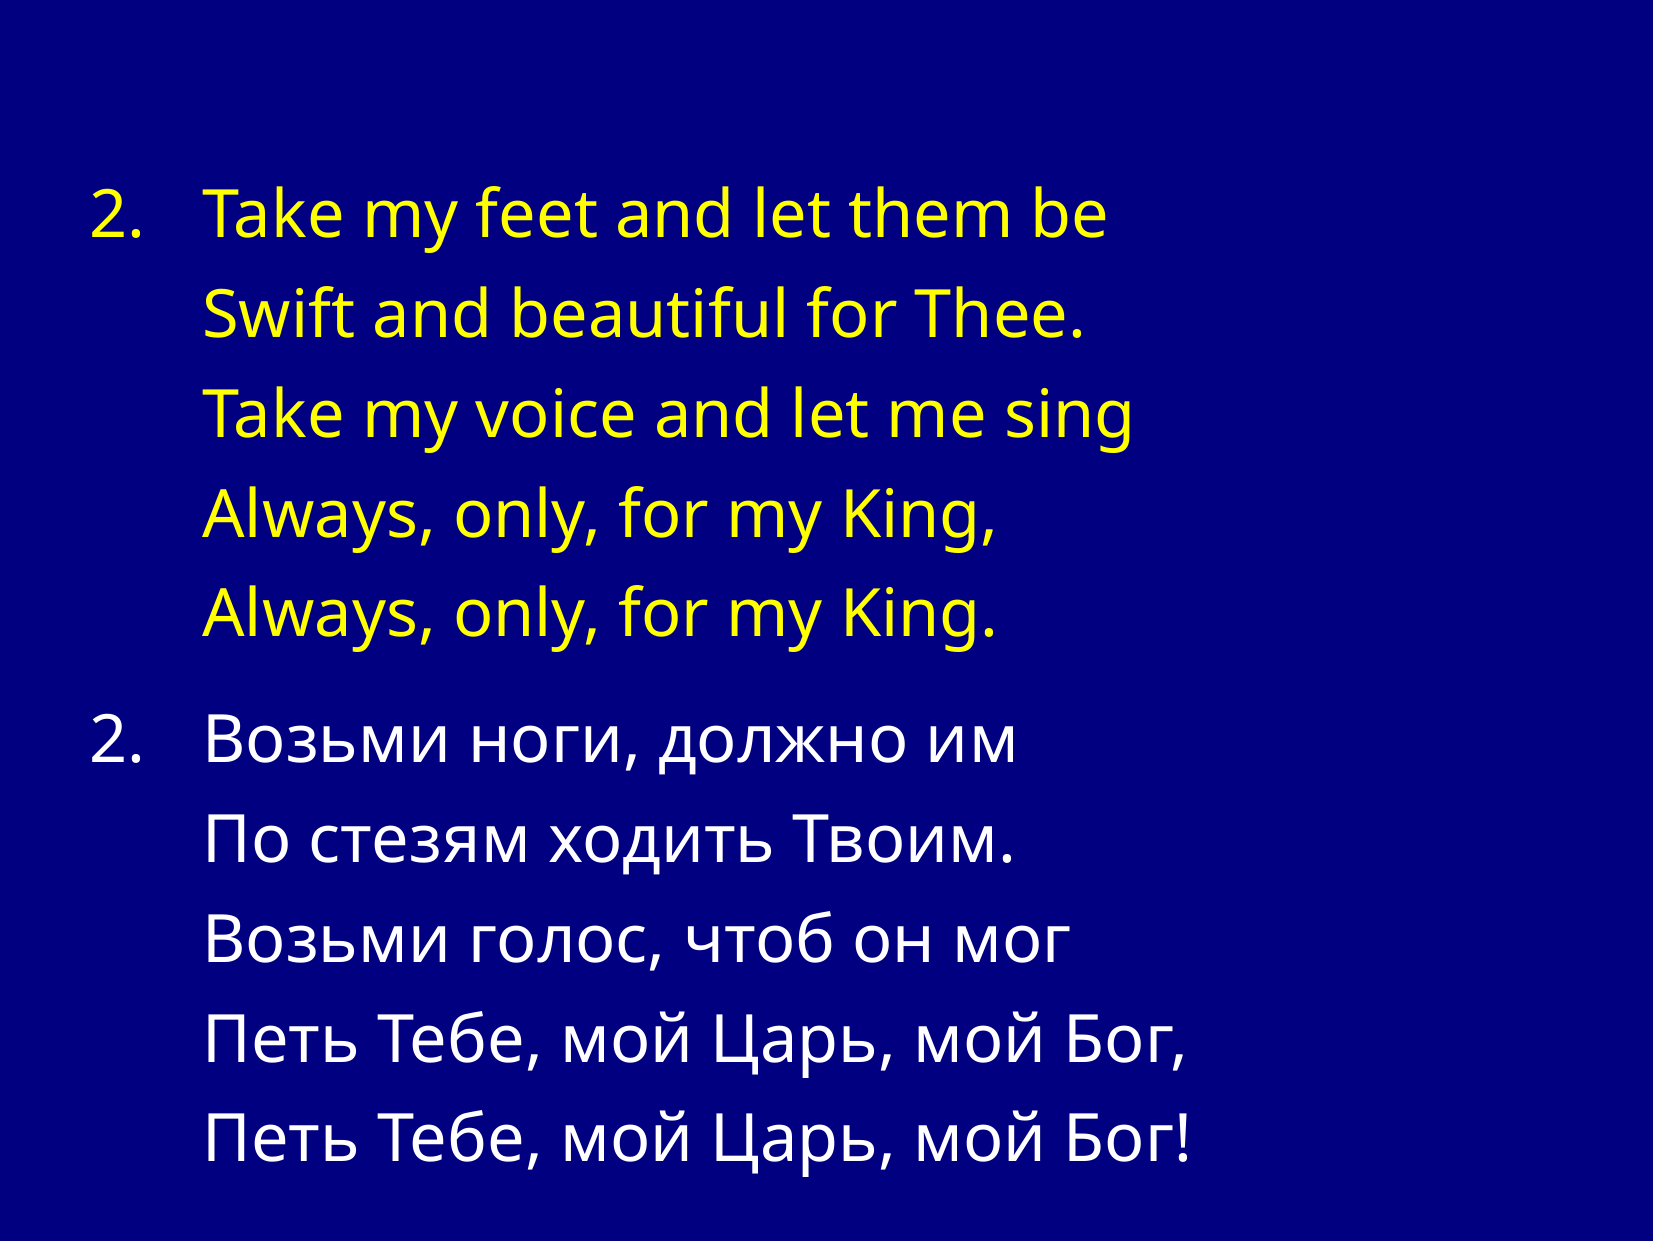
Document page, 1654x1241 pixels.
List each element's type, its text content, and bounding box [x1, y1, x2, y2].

text_box 2. Take my feet and let them be Swift and beautiful for Thee. Take my voice and let me sing Always, only, for my King, Always, only, for my King. [75, 150, 1576, 638]
text_box 2. Возьми ноги, должно им По стезям ходить Твоим. Возьми голос, чтоб он мог Петь Тебе, мой Царь, мой Бог, Петь Тебе, мой Царь, мой Бог! [75, 675, 1576, 1163]
